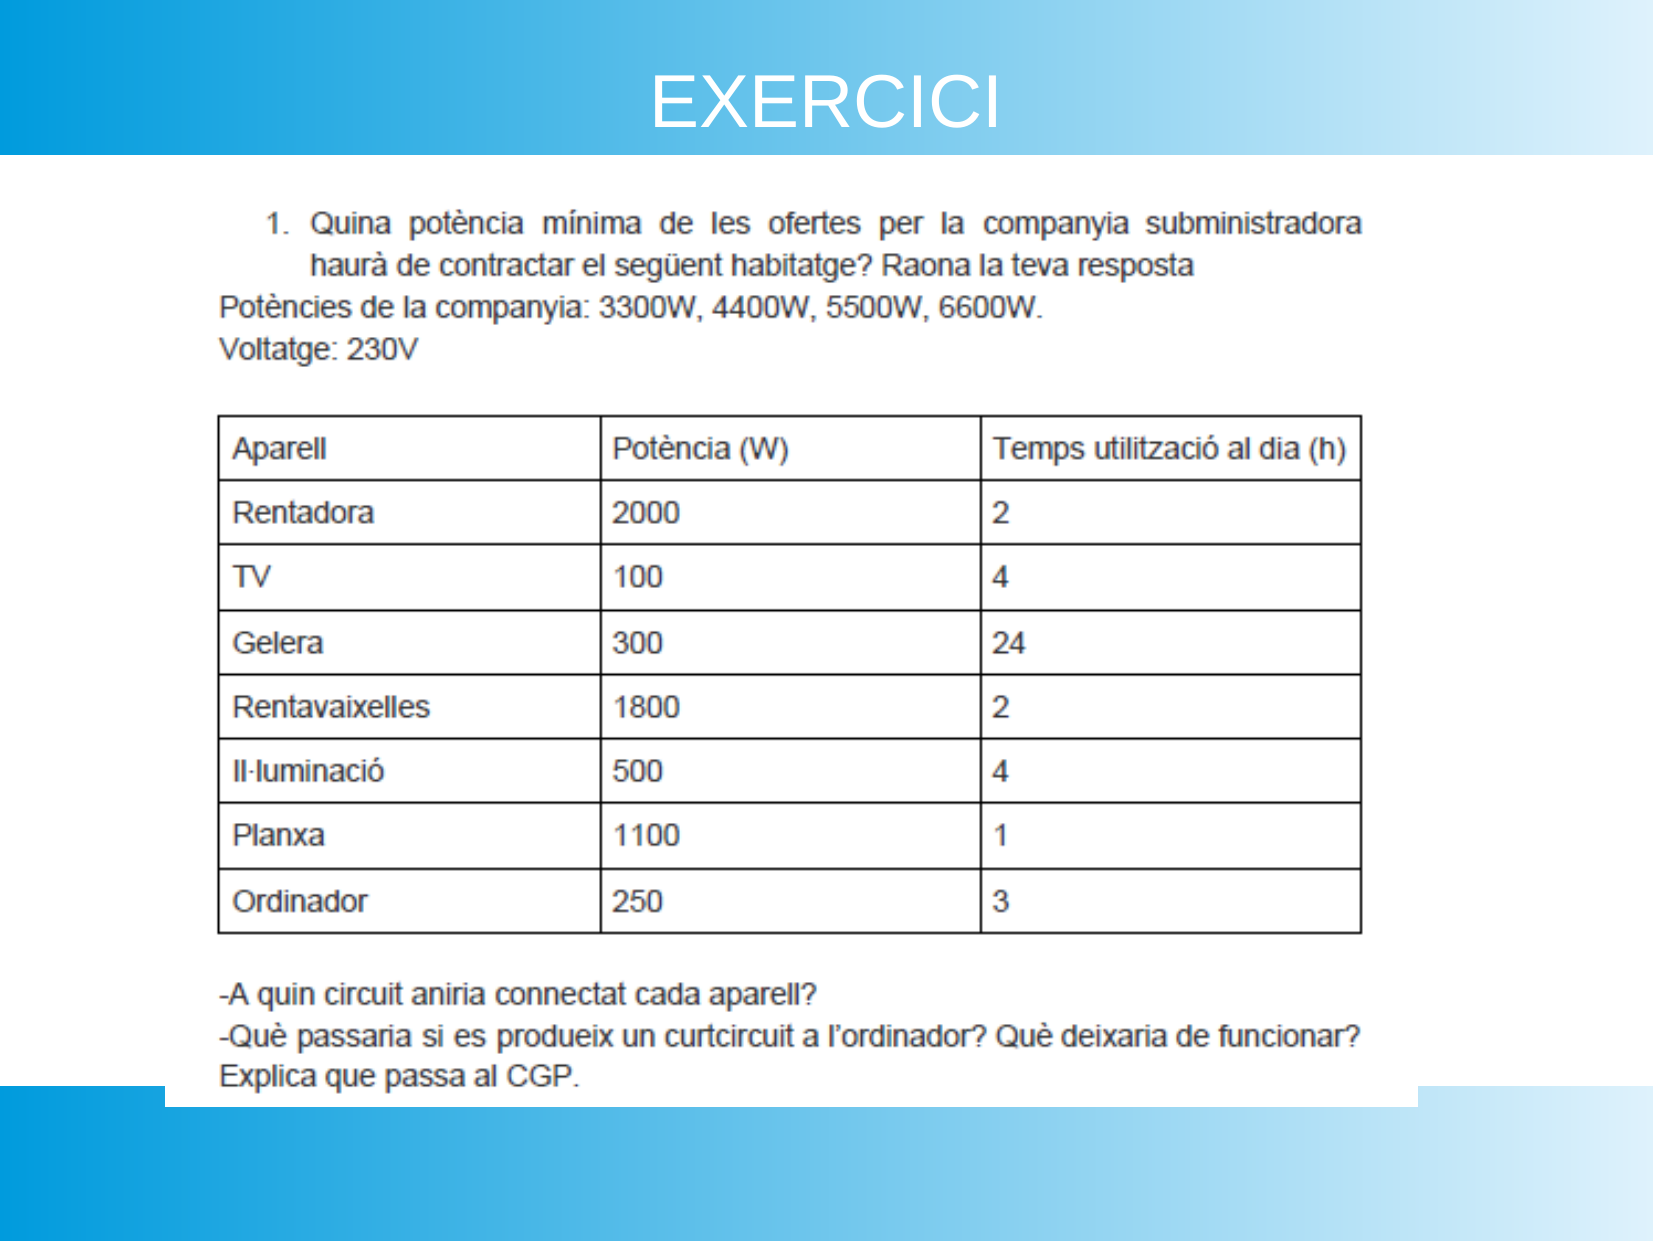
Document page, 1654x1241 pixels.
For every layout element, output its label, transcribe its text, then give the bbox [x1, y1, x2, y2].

picture [165, 177, 1418, 1107]
title EXERCICI [82, 49, 1571, 155]
